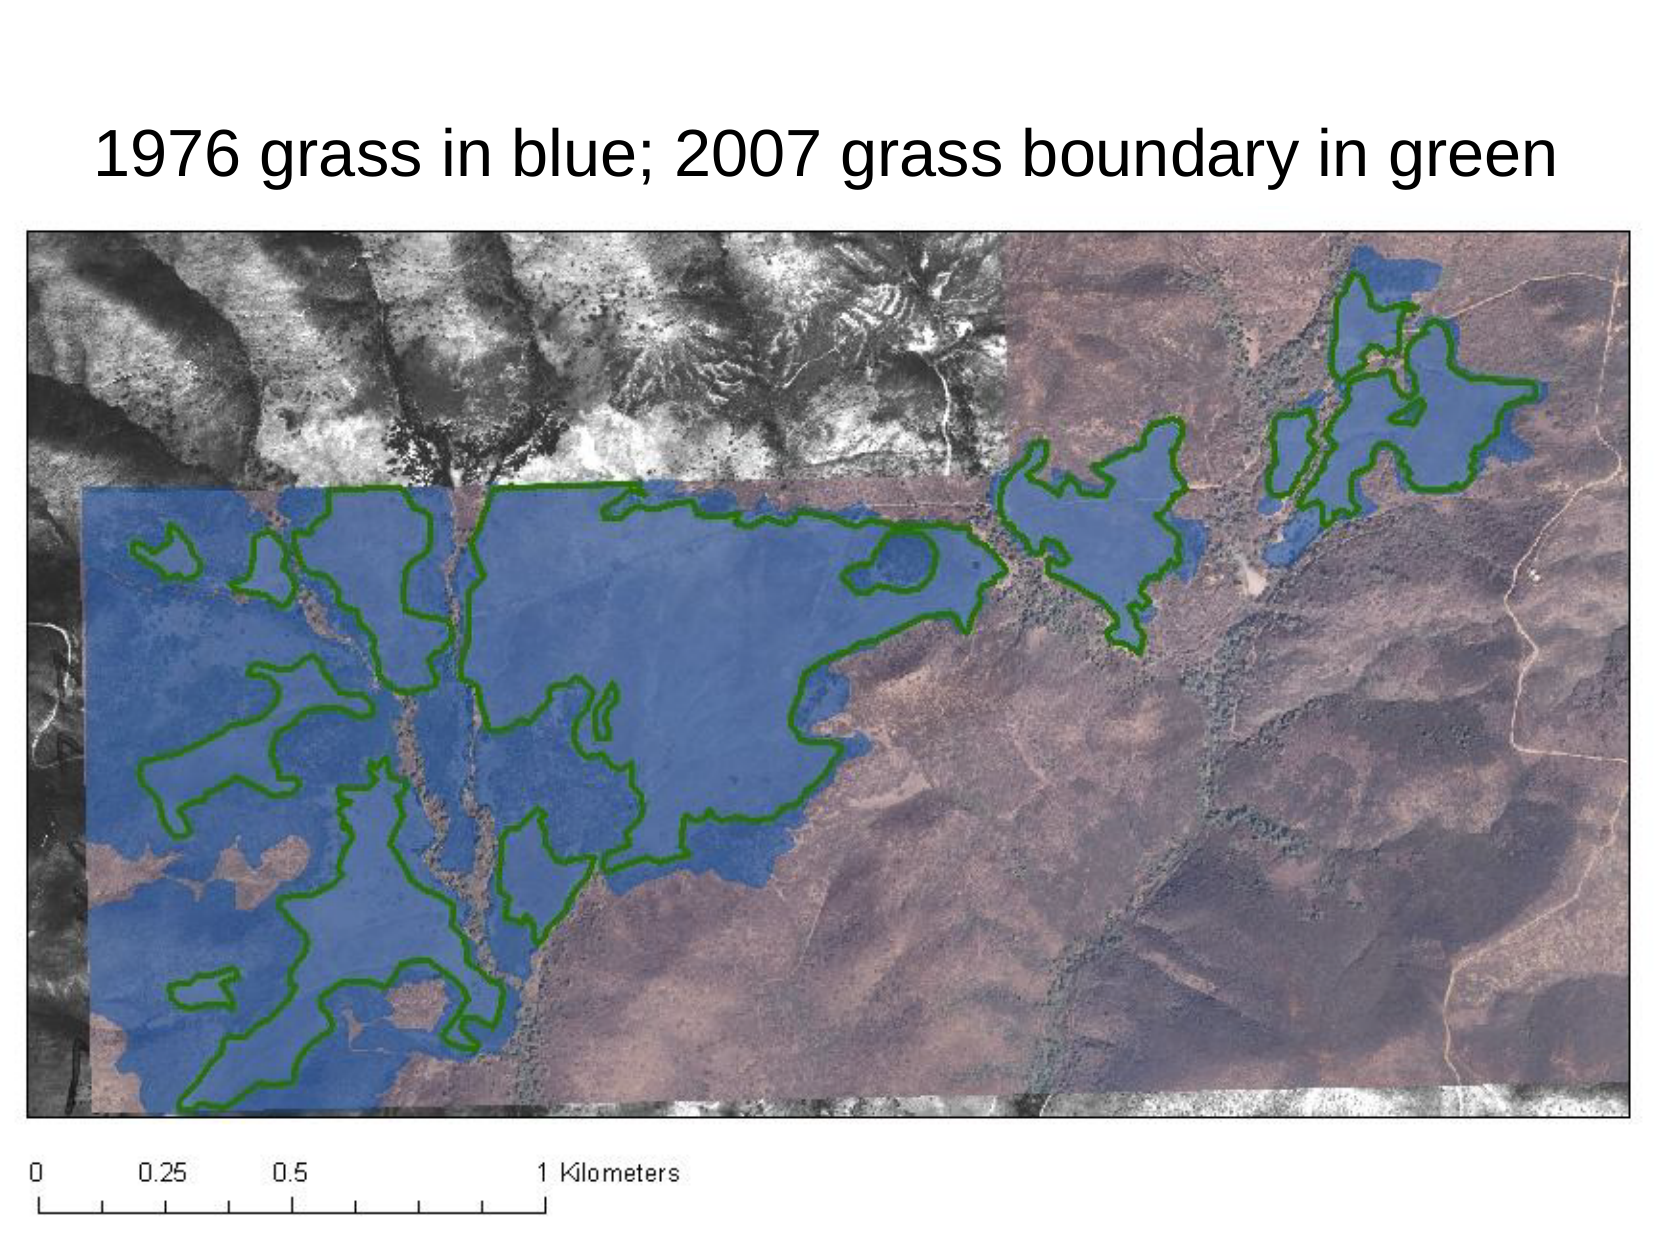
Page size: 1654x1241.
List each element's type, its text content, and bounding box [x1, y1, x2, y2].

title 1976 grass in blue; 2007 grass boundary in green [82, 56, 1571, 250]
picture [0, 206, 1654, 1241]
